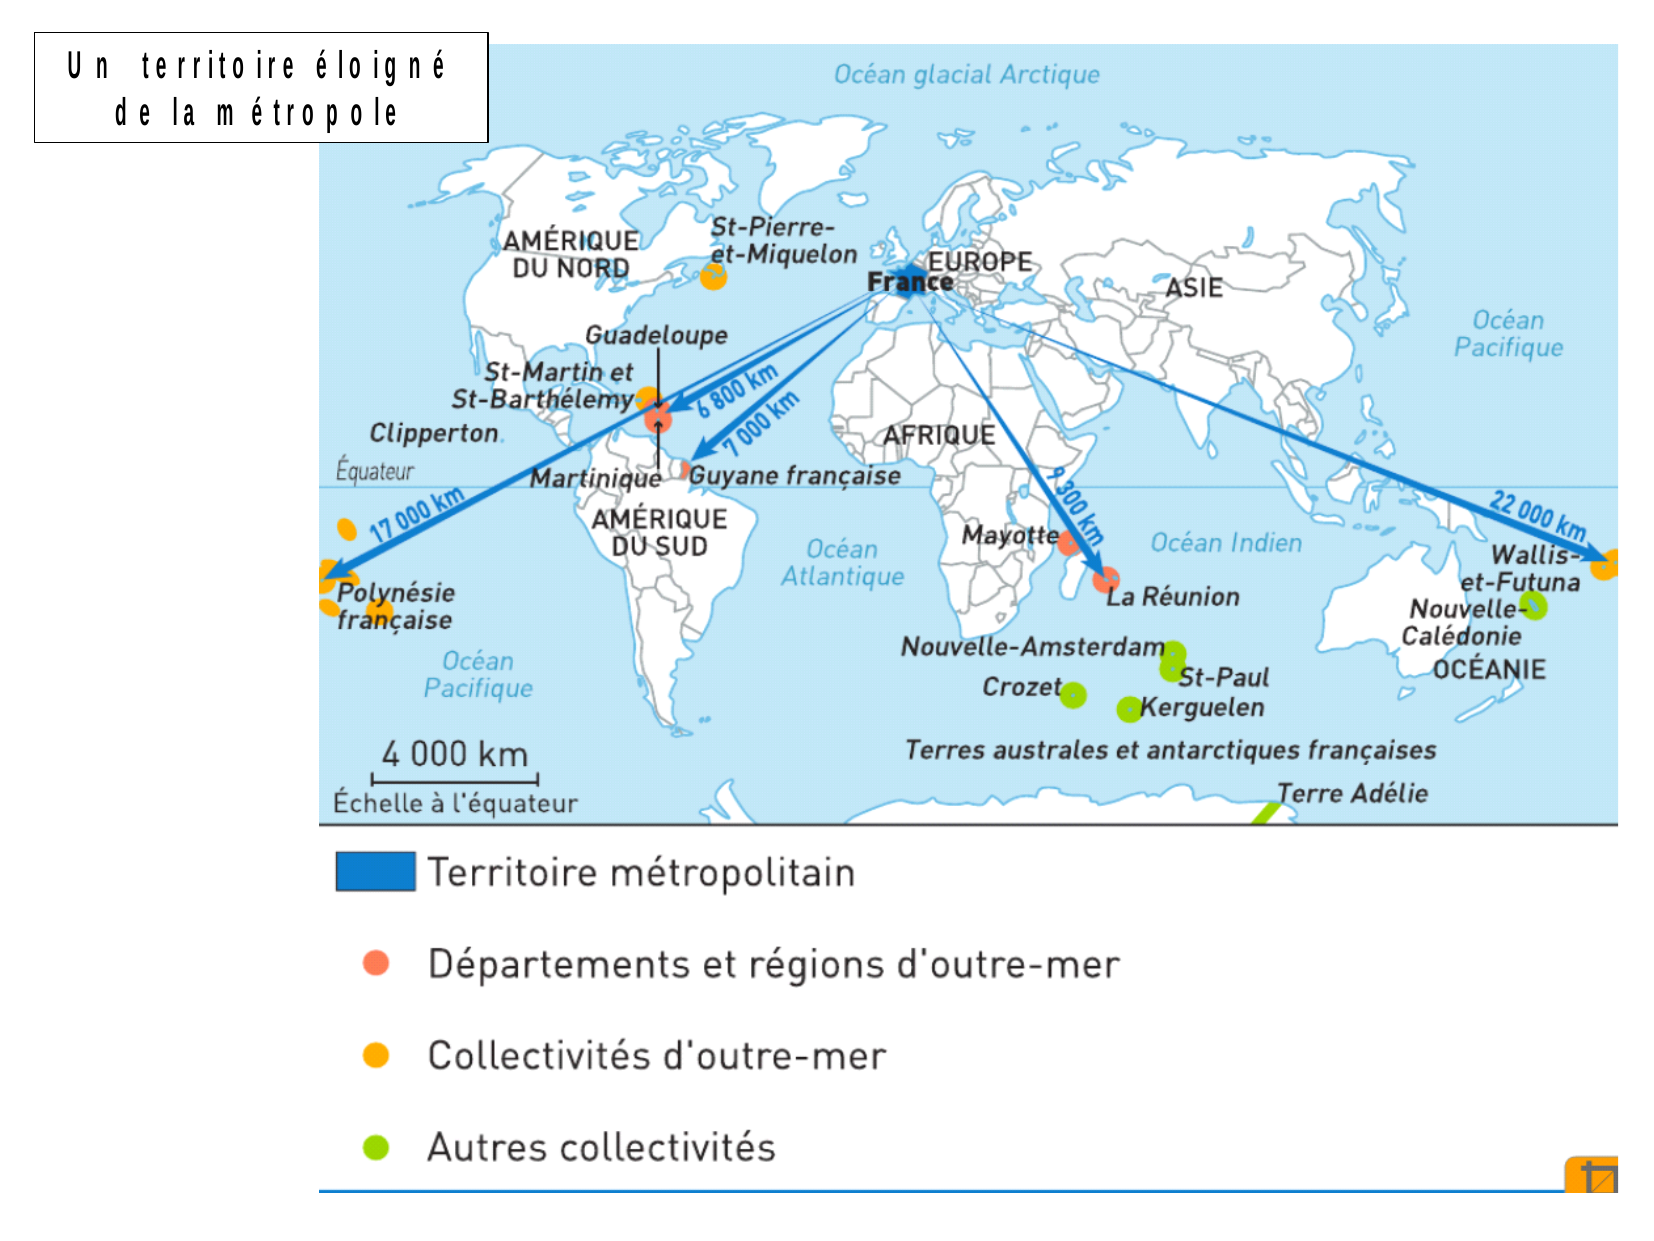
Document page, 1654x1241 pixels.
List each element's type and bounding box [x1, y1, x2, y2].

picture [33, 31, 1619, 1193]
